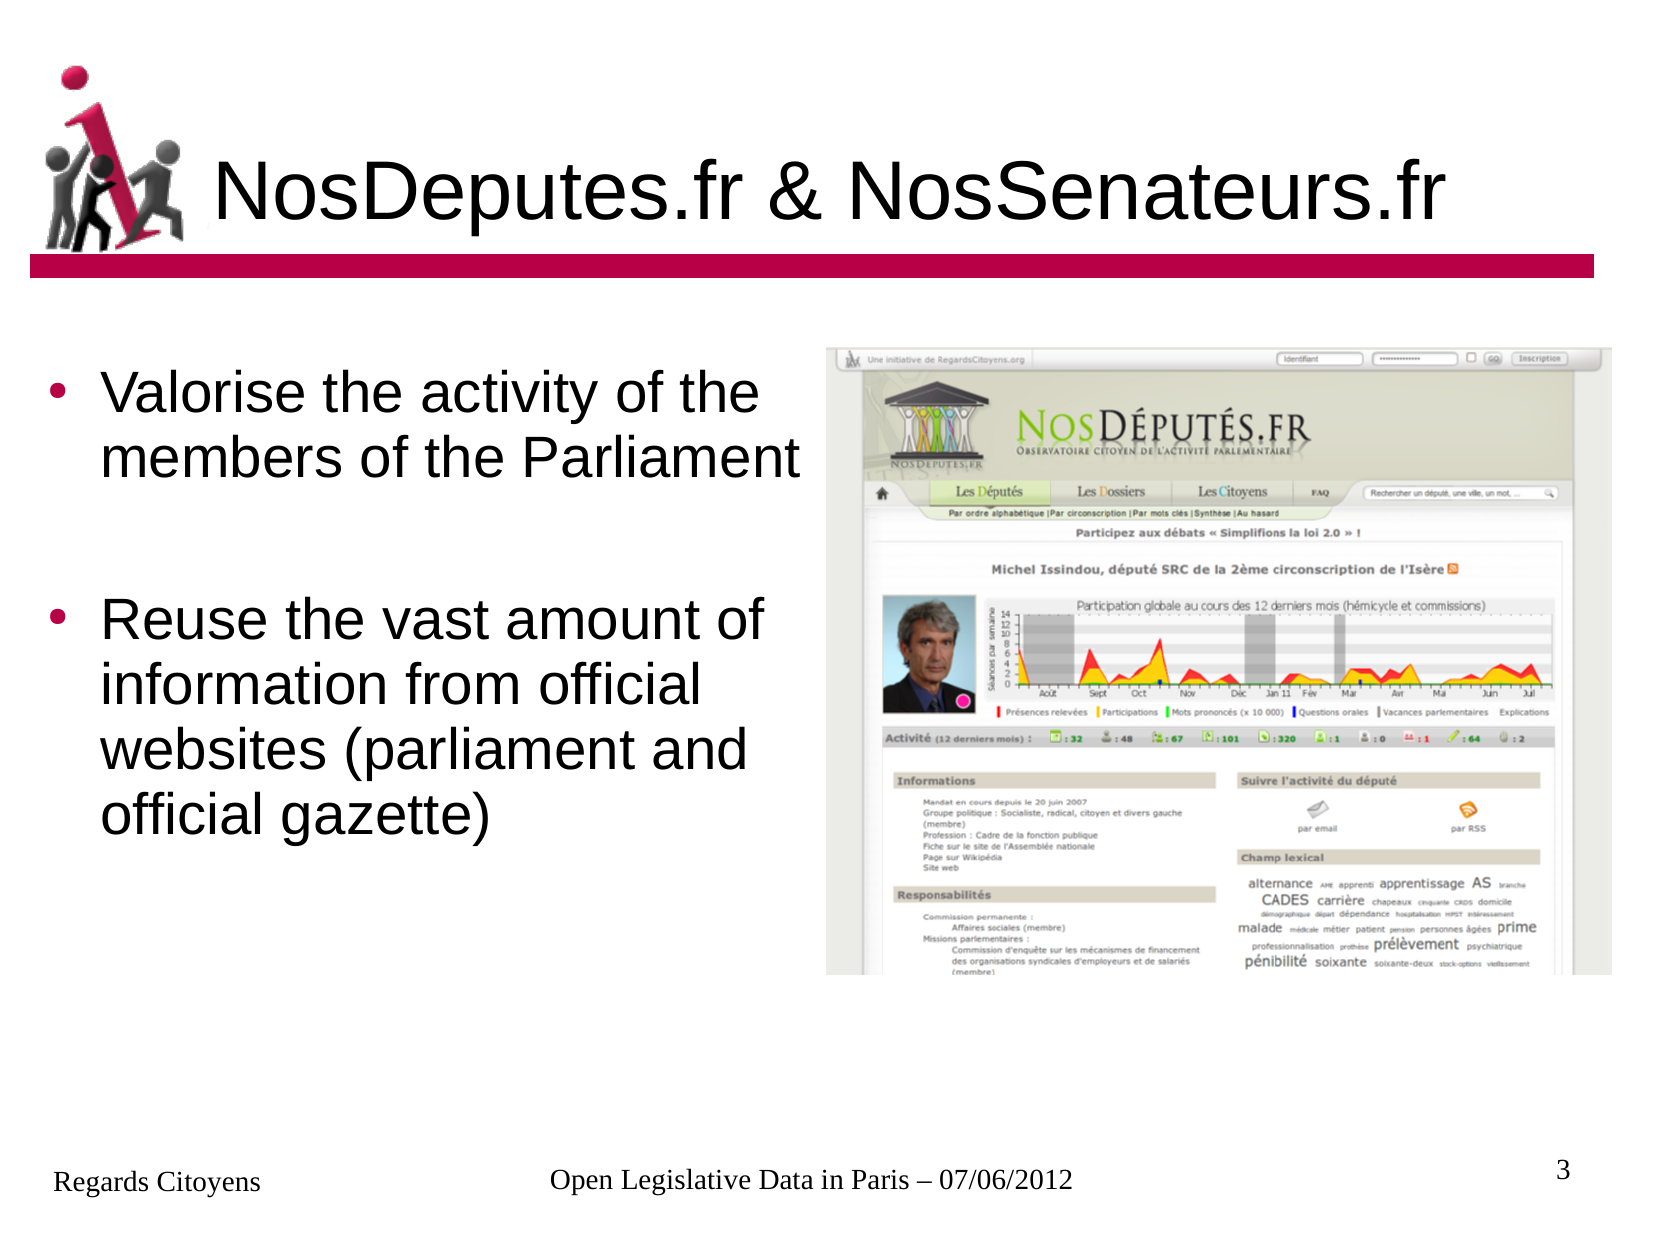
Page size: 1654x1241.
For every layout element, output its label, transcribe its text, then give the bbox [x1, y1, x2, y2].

list Valorise the activity of the members of the Parliament Reuse the vast amount of information from official websites (parliament and official gazette) [29, 360, 827, 1179]
picture [826, 347, 1612, 975]
picture [29, 61, 210, 254]
title NosDeputes.fr & NosSenateurs.fr [212, 94, 1654, 287]
